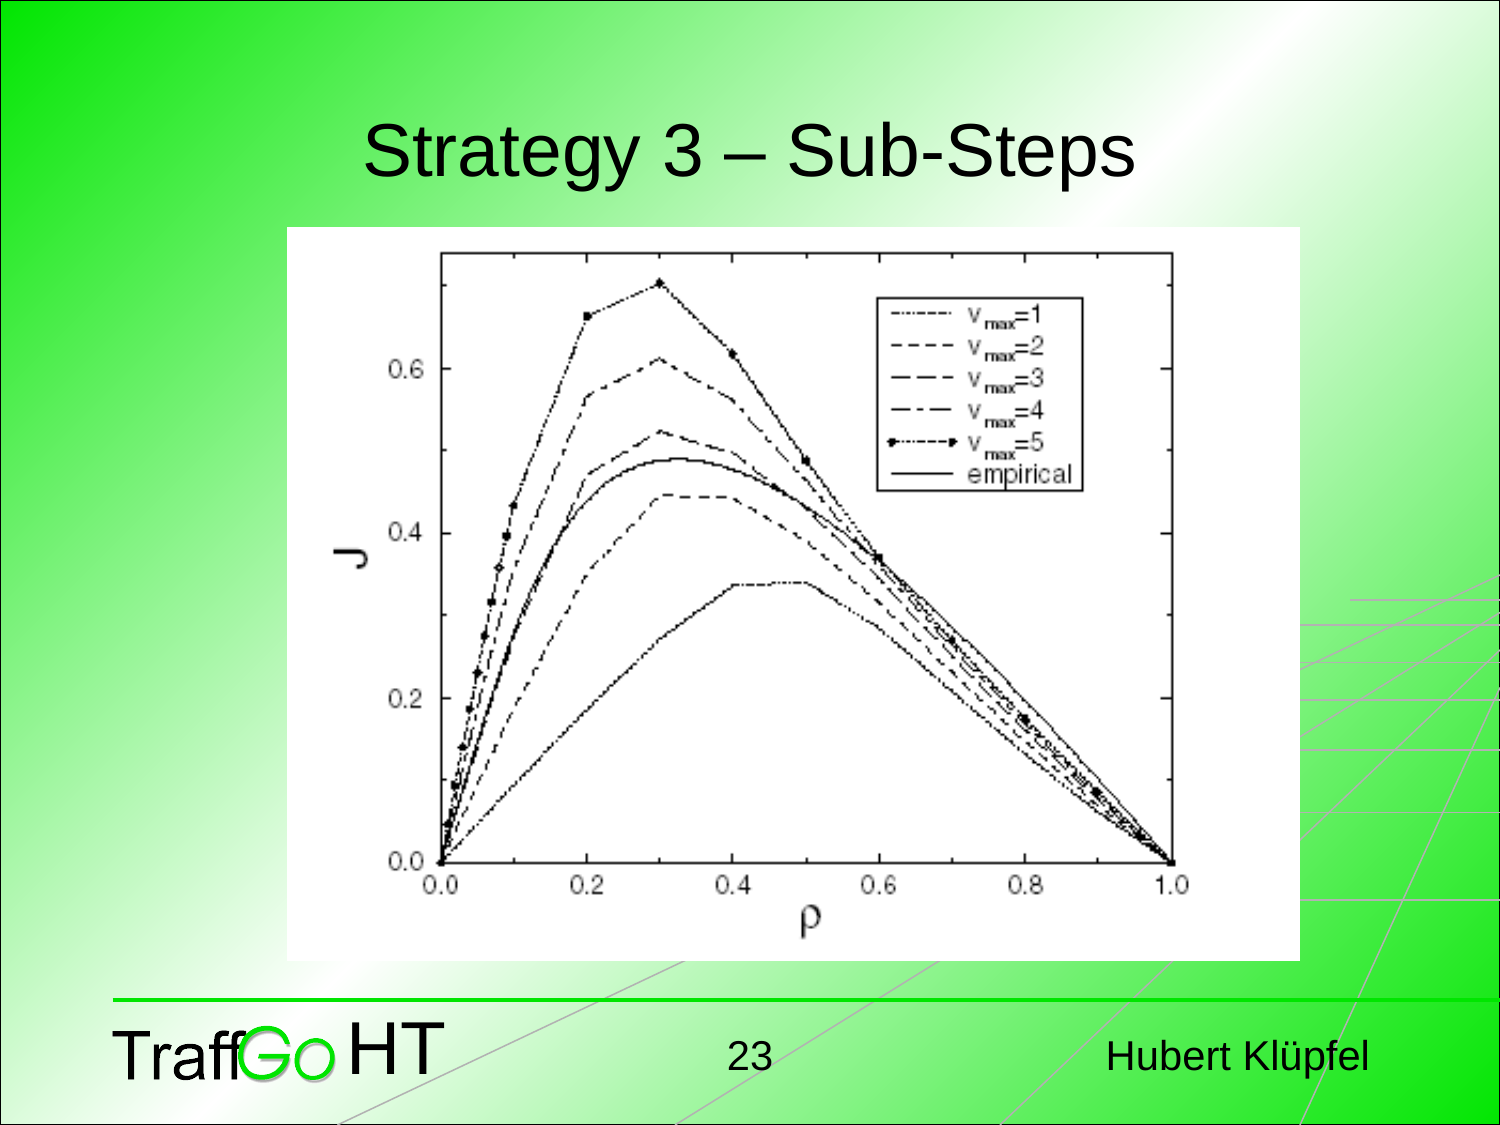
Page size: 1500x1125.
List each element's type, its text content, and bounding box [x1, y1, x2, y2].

picture [112, 1024, 338, 1085]
title Strategy 3 – Sub-Steps [112, 97, 1388, 203]
picture [287, 227, 1300, 961]
